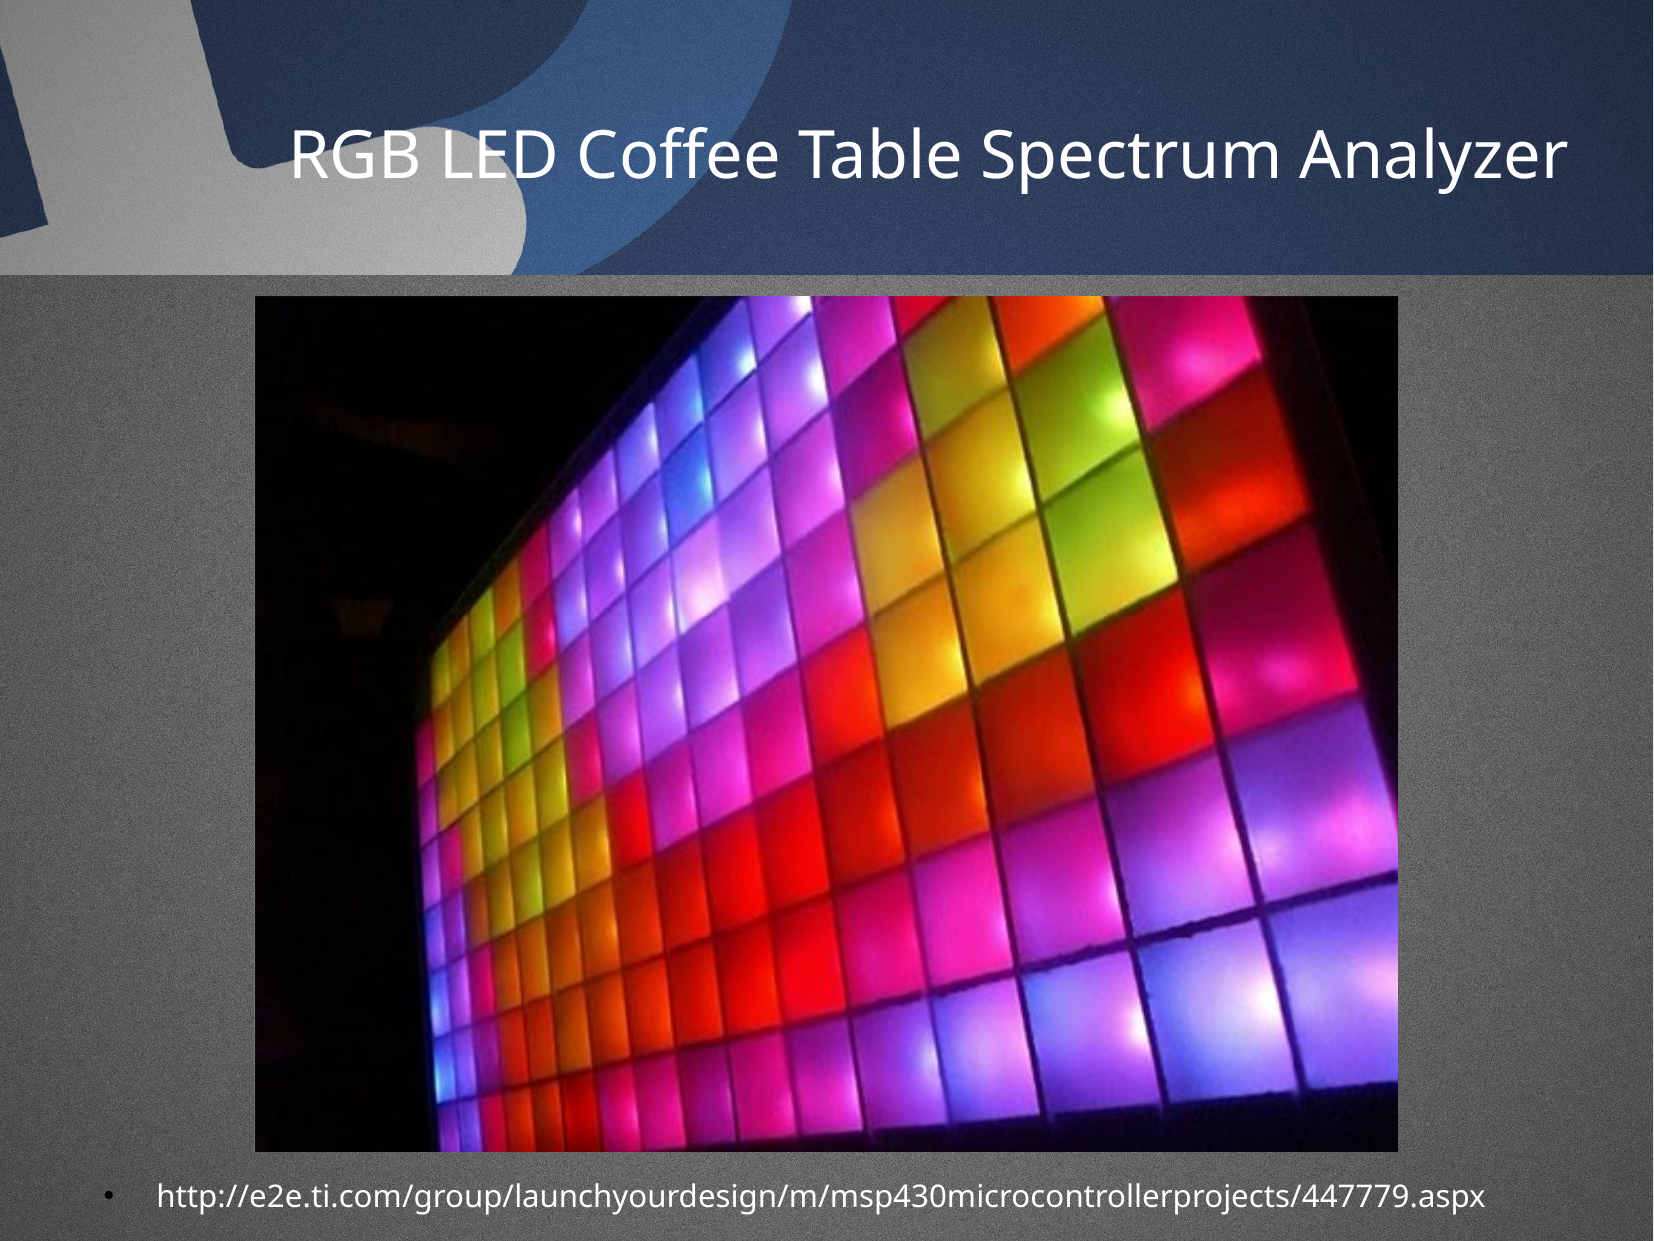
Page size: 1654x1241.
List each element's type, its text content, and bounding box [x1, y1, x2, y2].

title RGB LED Coffee Table Spectrum Analyzer [82, 49, 1571, 257]
list http://e2e.ti.com/group/launchyourdesign/m/msp430microcontrollerprojects/447779.aspx [85, 1174, 1574, 1241]
picture [0, 0, 1654, 1241]
